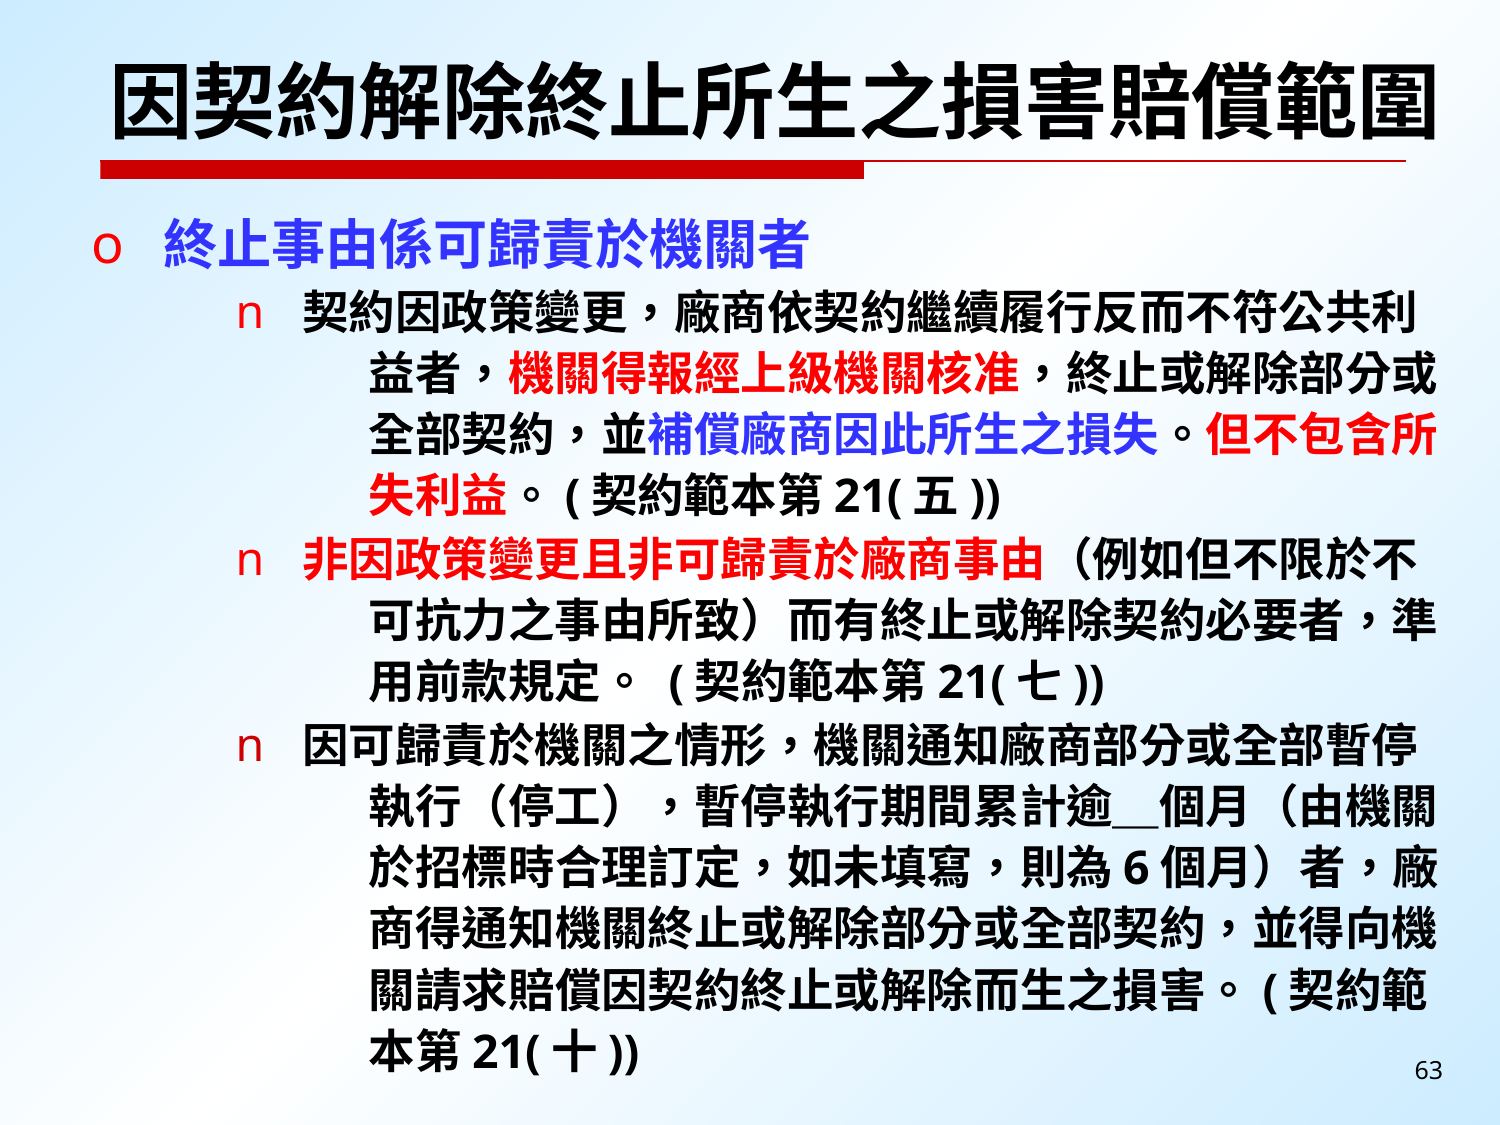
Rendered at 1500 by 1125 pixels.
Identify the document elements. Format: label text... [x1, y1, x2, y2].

title 因契約解除終止所生之損害賠償範圍 [94, 30, 1471, 158]
list 終止事由係可歸責於機關者 契約因政策變更，廠商依契約繼續履行反而不符公共利益者，機關得報經上級機關核准，終止或解除部分或全部契約，並補償廠商因此所生之損失。但不包含所失利益。(契約範本第21(五)) 非因政策變更且非可歸責於廠商事由（例如但不限於不可抗力之事由所致）而有終止或解除契約必要者，準用前款規定。 (契約範本第21(七)) 因可歸責於機關之情形，機關通知廠商部分或全部暫停執行（停工），暫停執行期間累計逾＿個月（由機關於招標時合理訂定，如未填寫，則為6個月）者，廠商得通知機關終止或解除部分或全部契約，並得向機關請求賠償因契約終止或解除而生之損害。(契約範本第21(十)) [76, 196, 1471, 1094]
